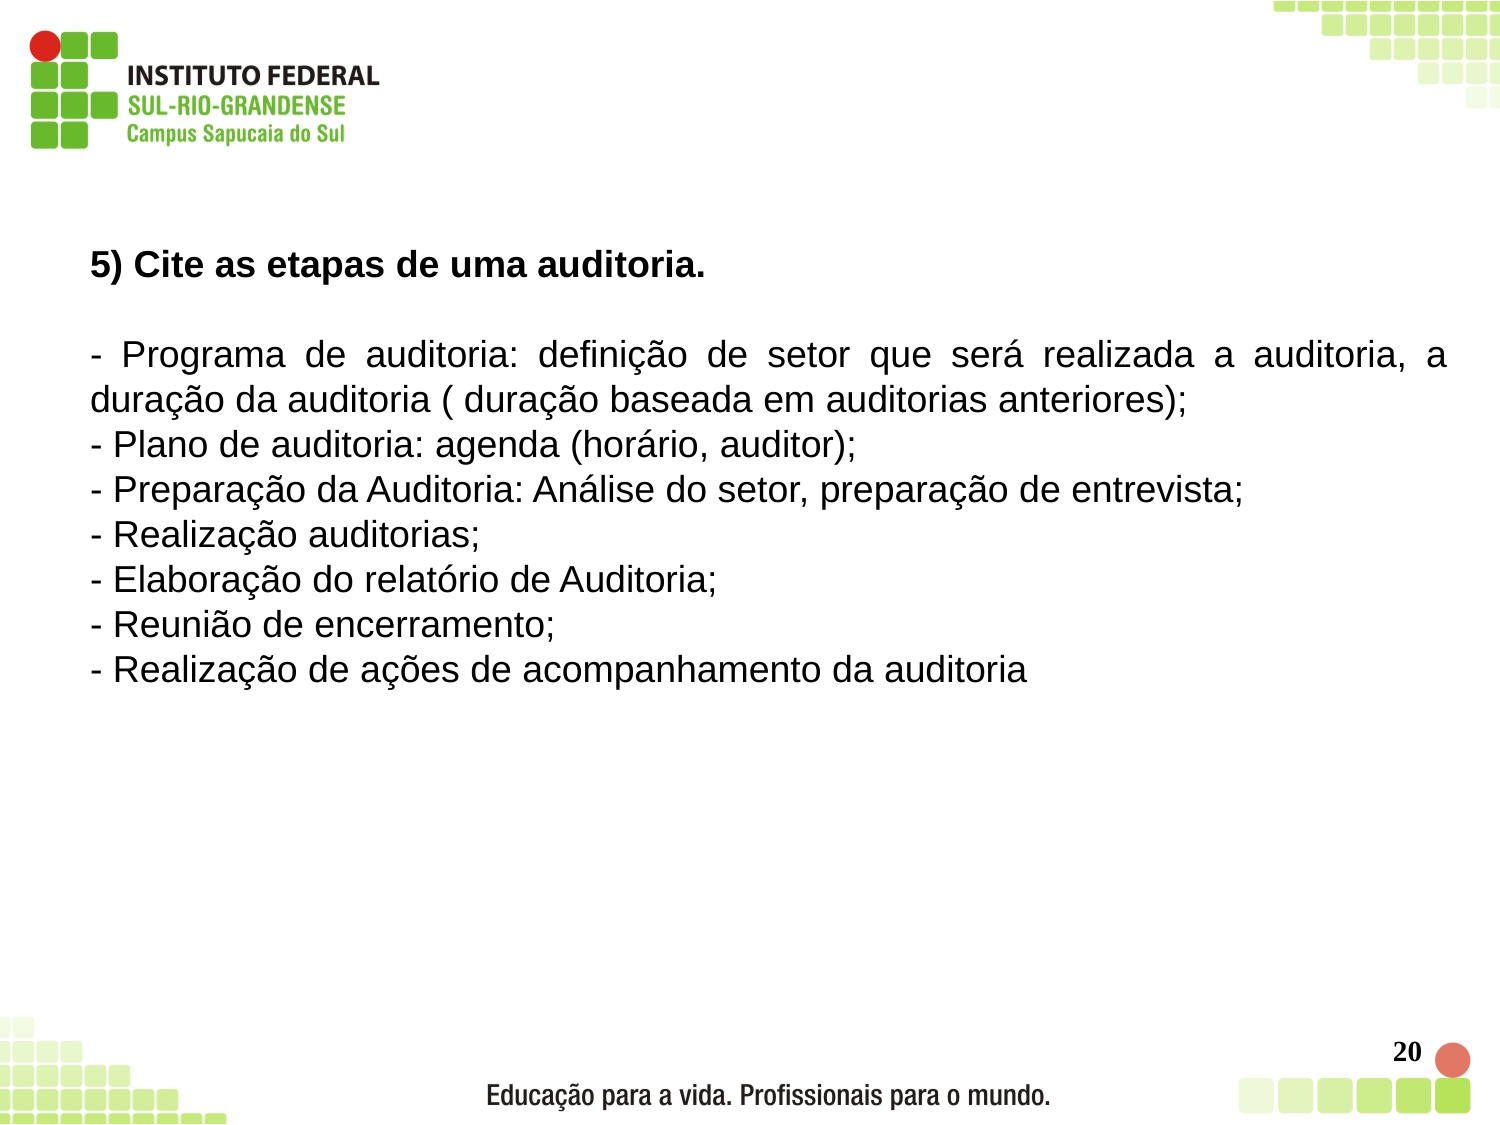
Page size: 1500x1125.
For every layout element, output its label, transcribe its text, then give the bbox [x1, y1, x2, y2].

text_box 5) Cite as etapas de uma auditoria. - Programa de auditoria: definição de setor que será realizada a auditoria, a duração da auditoria ( duração baseada em auditorias anteriores); - Plano de auditoria: agenda (horário, auditor); - Preparação da Auditoria: Análise do setor, preparação de entrevista; - Realização auditorias; - Elaboração do relatório de Auditoria; - Reunião de encerramento; - Realização de ações de acompanhamento da auditoria [90, 240, 1448, 949]
picture [0, 1, 1500, 1124]
